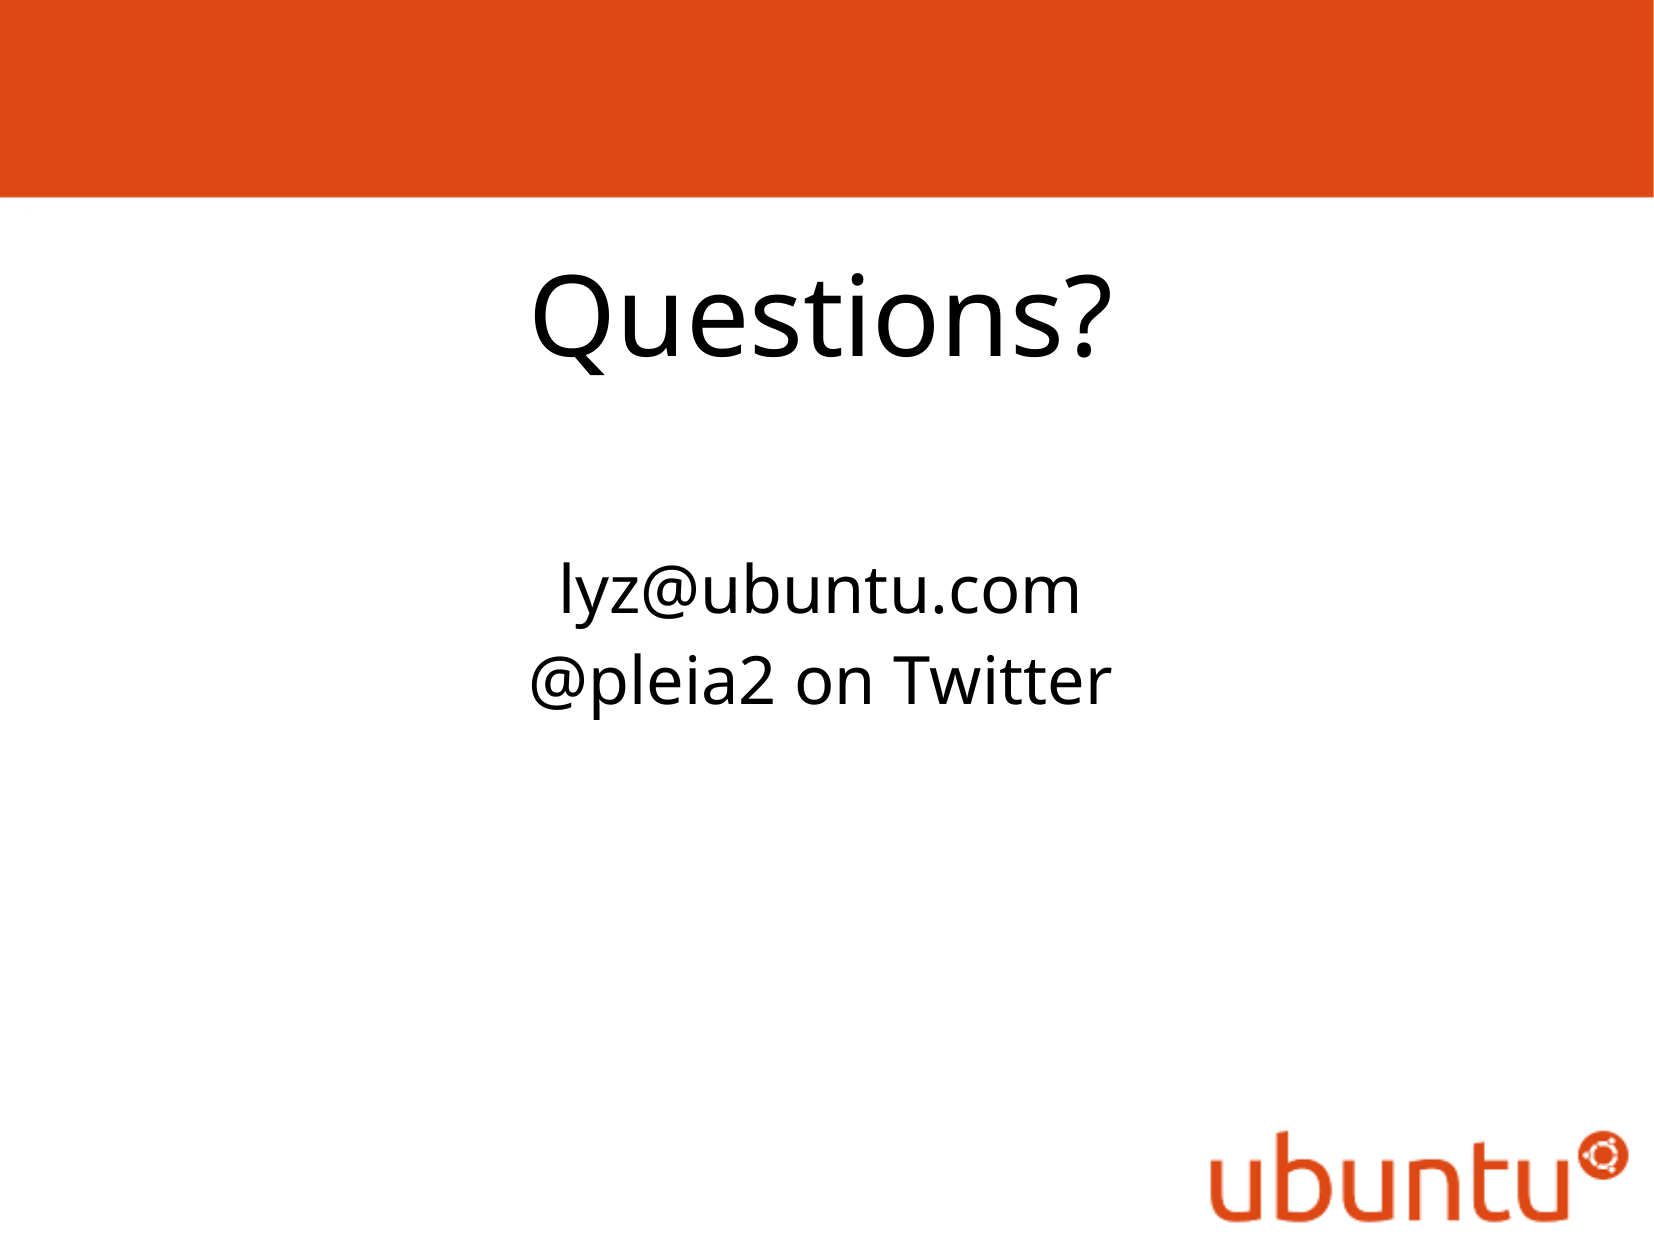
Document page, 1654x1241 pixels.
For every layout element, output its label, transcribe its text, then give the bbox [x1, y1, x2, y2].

picture [0, 0, 1654, 1241]
subtitle Questions? lyz@ubuntu.com @pleia2 on Twitter [76, 0, 1565, 1109]
